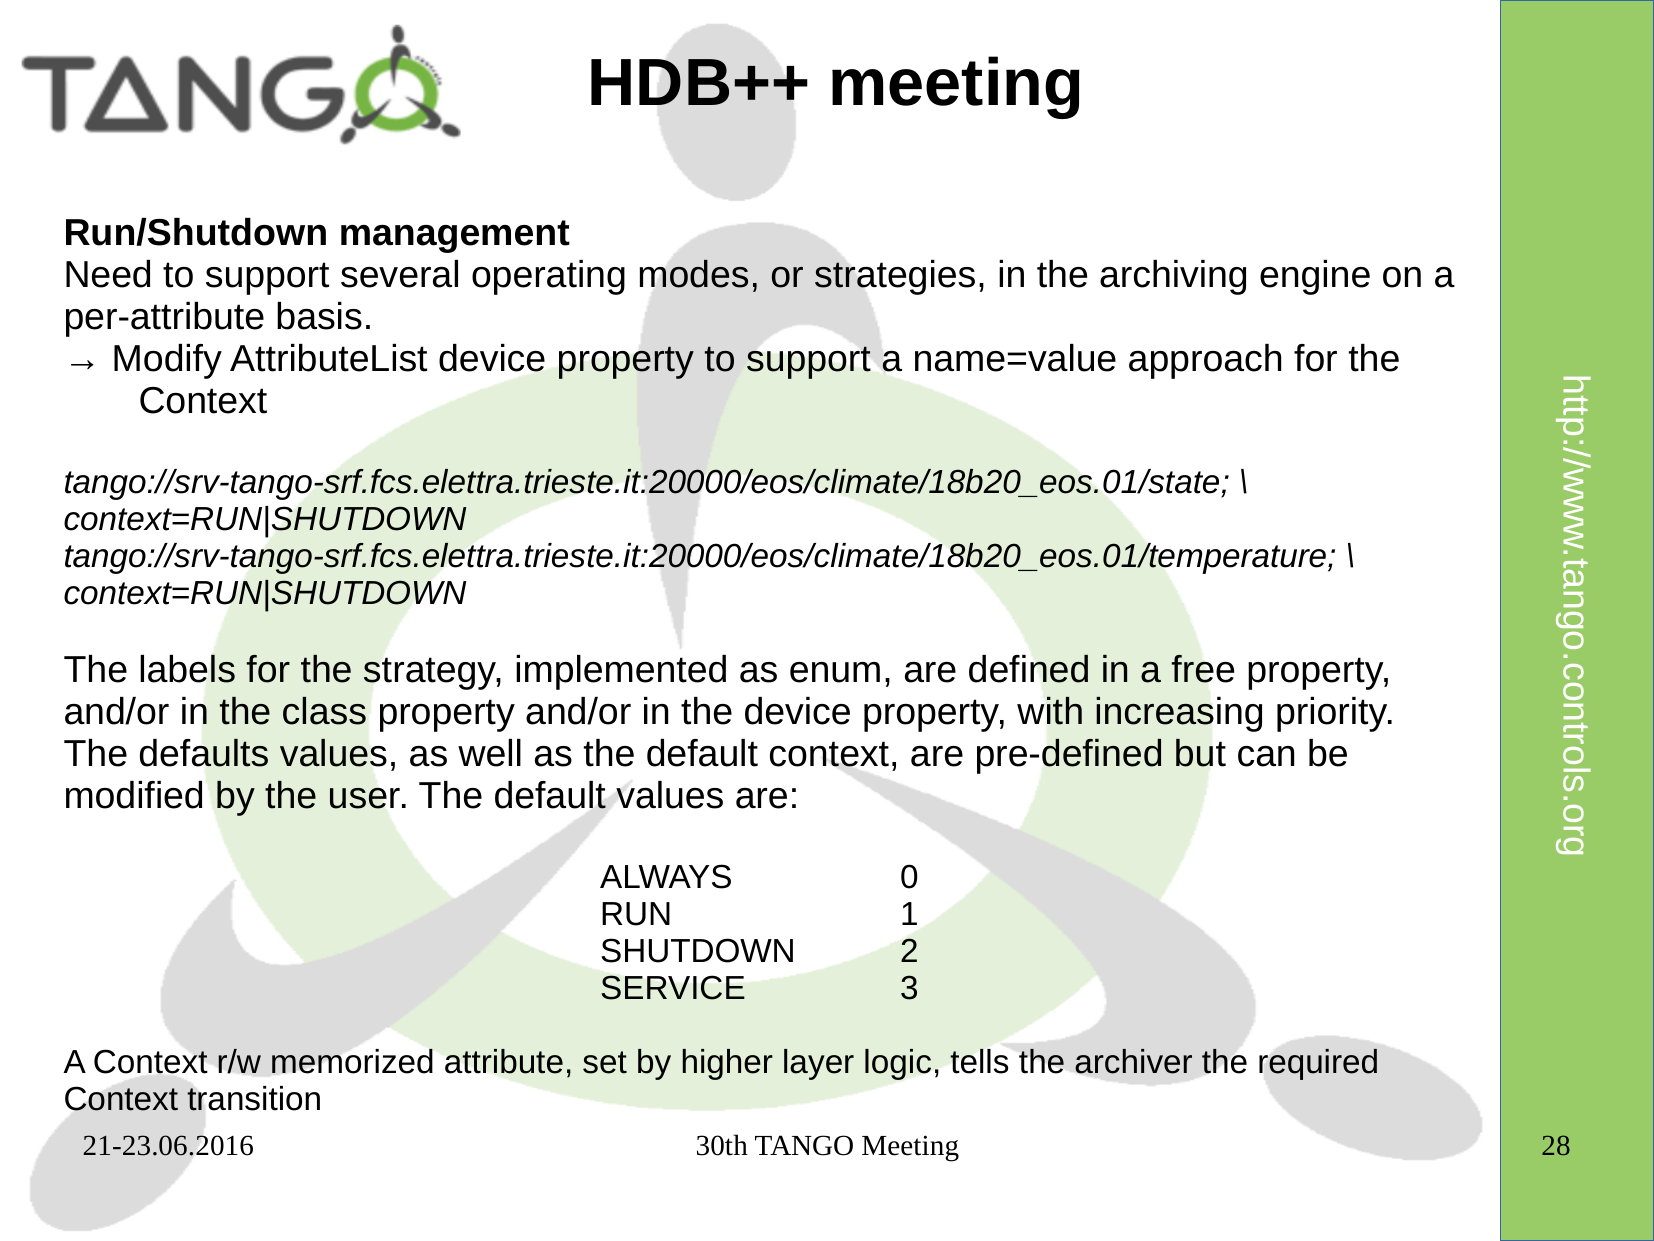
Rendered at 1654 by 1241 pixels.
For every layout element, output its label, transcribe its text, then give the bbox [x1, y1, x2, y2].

picture [0, 1, 1500, 1241]
title HDB++ meeting [300, 30, 1373, 136]
text_box Run/Shutdown management Need to support several operating modes, or strategies, in the archiving engine on a per-attribute basis. → Modify AttributeList device property to support a name=value approach for the Context tango://srv-tango-srf.fcs.elettra.trieste.it:20000/eos/climate/18b20_eos.01/state; \ context=RUN|SHUTDOWN tango://srv-tango-srf.fcs.elettra.trieste.it:20000/eos/climate/18b20_eos.01/temperature; \ context=RUN|SHUTDOWN The labels for the strategy, implemented as enum, are defined in a free property, and/or in the class property and/or in the device property, with increasing priority. The defaults values, as well as the default context, are pre-defined but can be modified by the user. The default values are: ALWAYS 0 RUN 1 SHUTDOWN 2 SERVICE 3 A Context r/w memorized attribute, set by higher layer logic, tells the archiver the required Context transition [48, 204, 1471, 1131]
